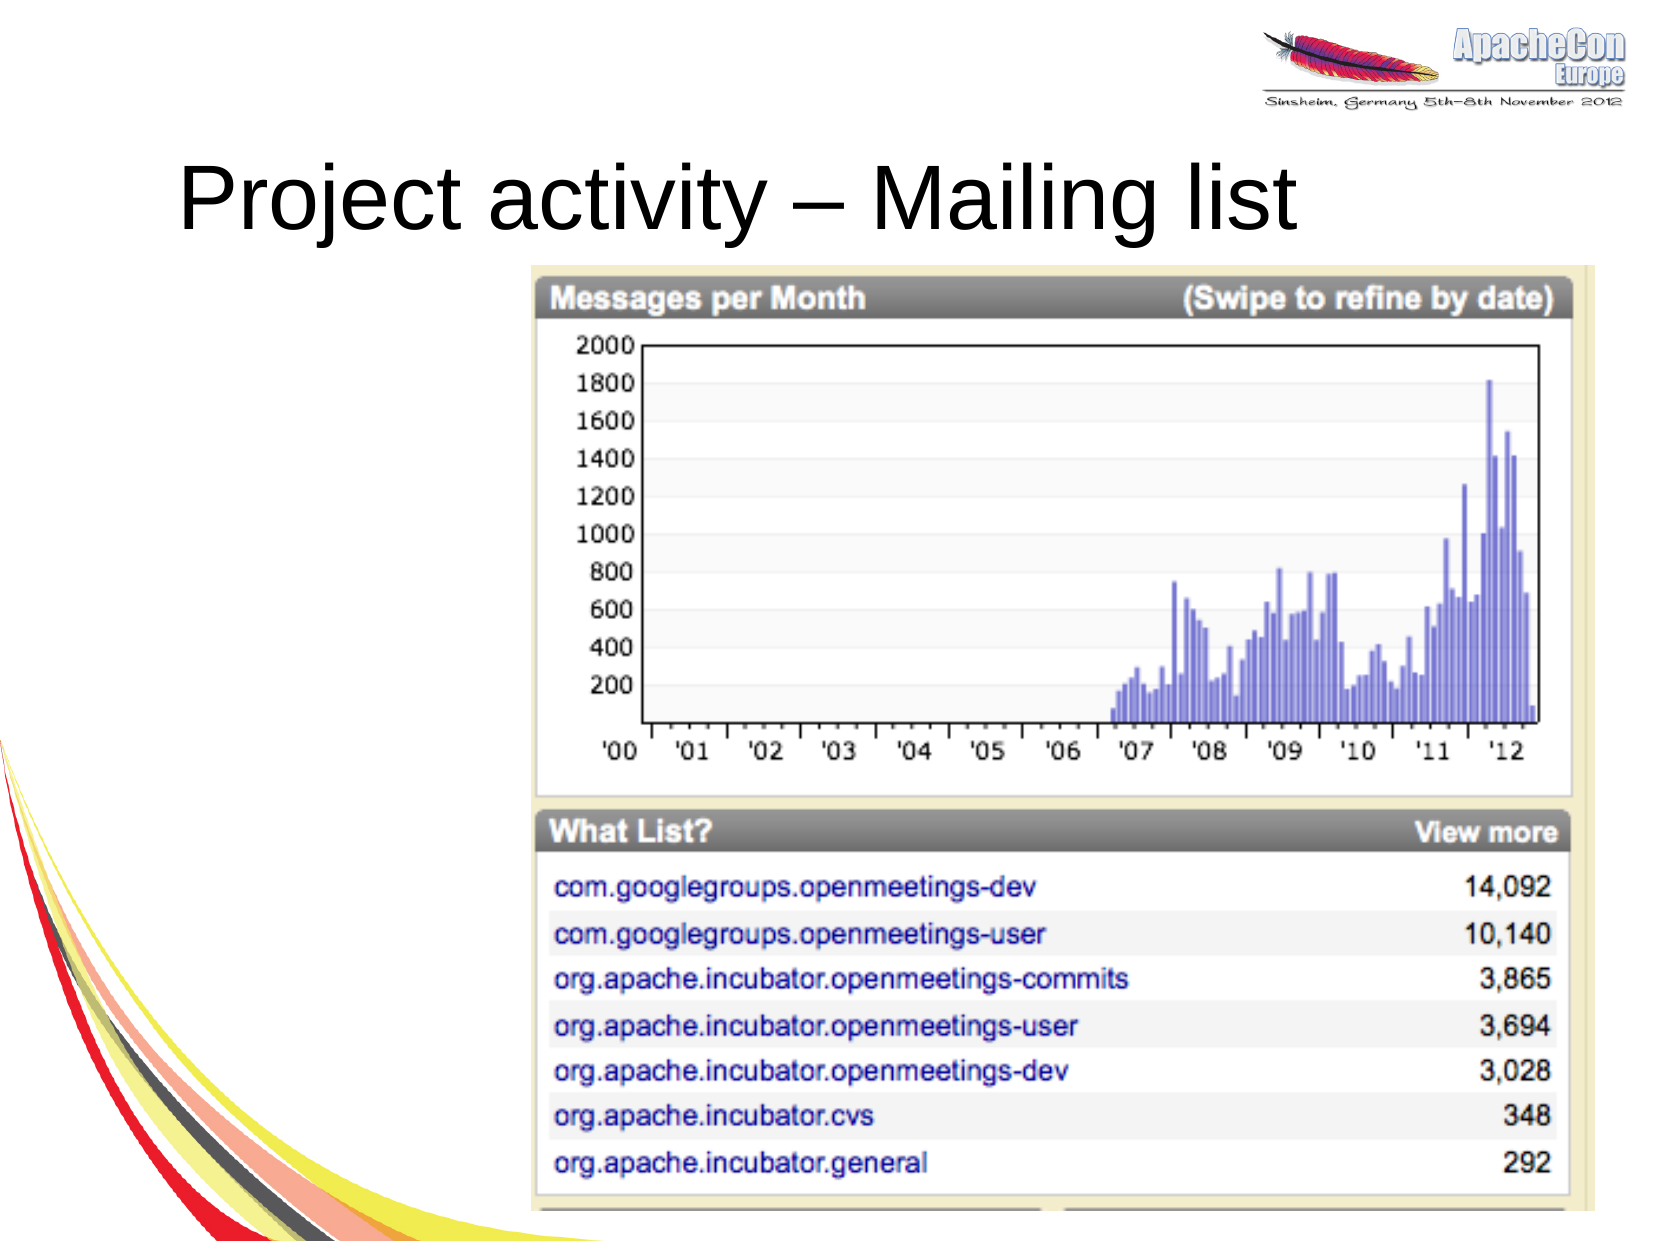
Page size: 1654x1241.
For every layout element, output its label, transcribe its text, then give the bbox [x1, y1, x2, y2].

title Project activity – Mailing list [177, 146, 1536, 250]
picture [0, 0, 1654, 1241]
